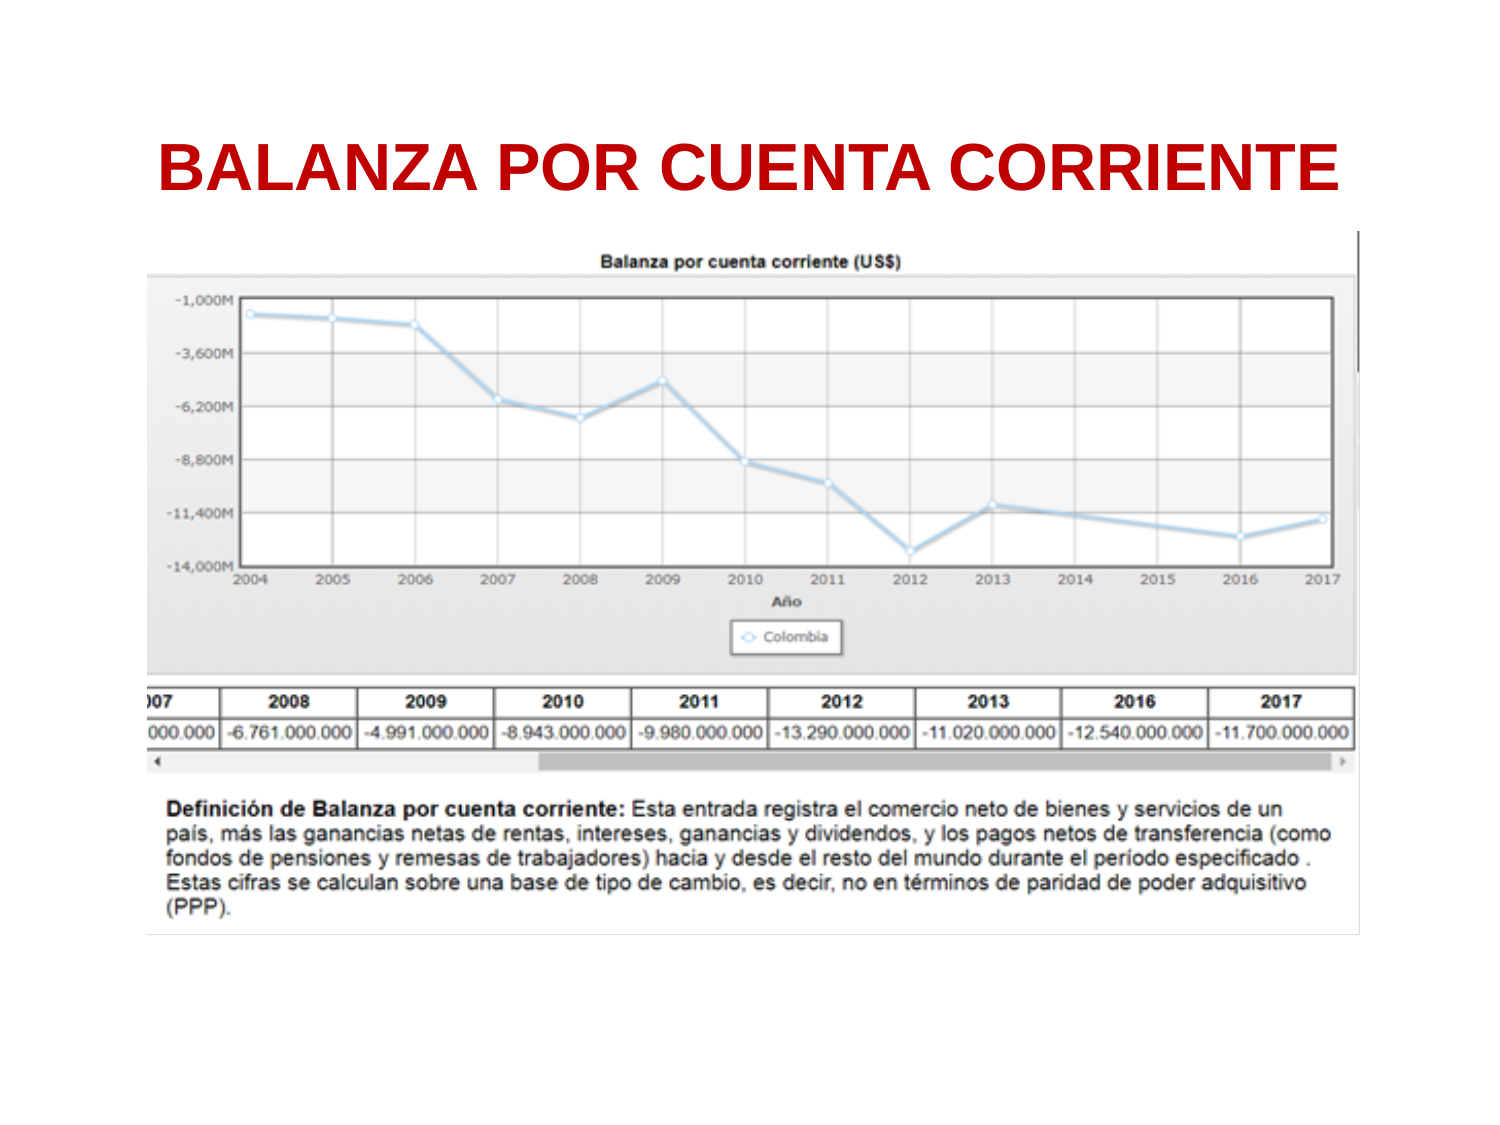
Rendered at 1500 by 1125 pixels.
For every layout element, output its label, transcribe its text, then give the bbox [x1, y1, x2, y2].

title BALANZA POR CUENTA CORRIENTE [103, 59, 1397, 278]
picture [147, 231, 1362, 937]
